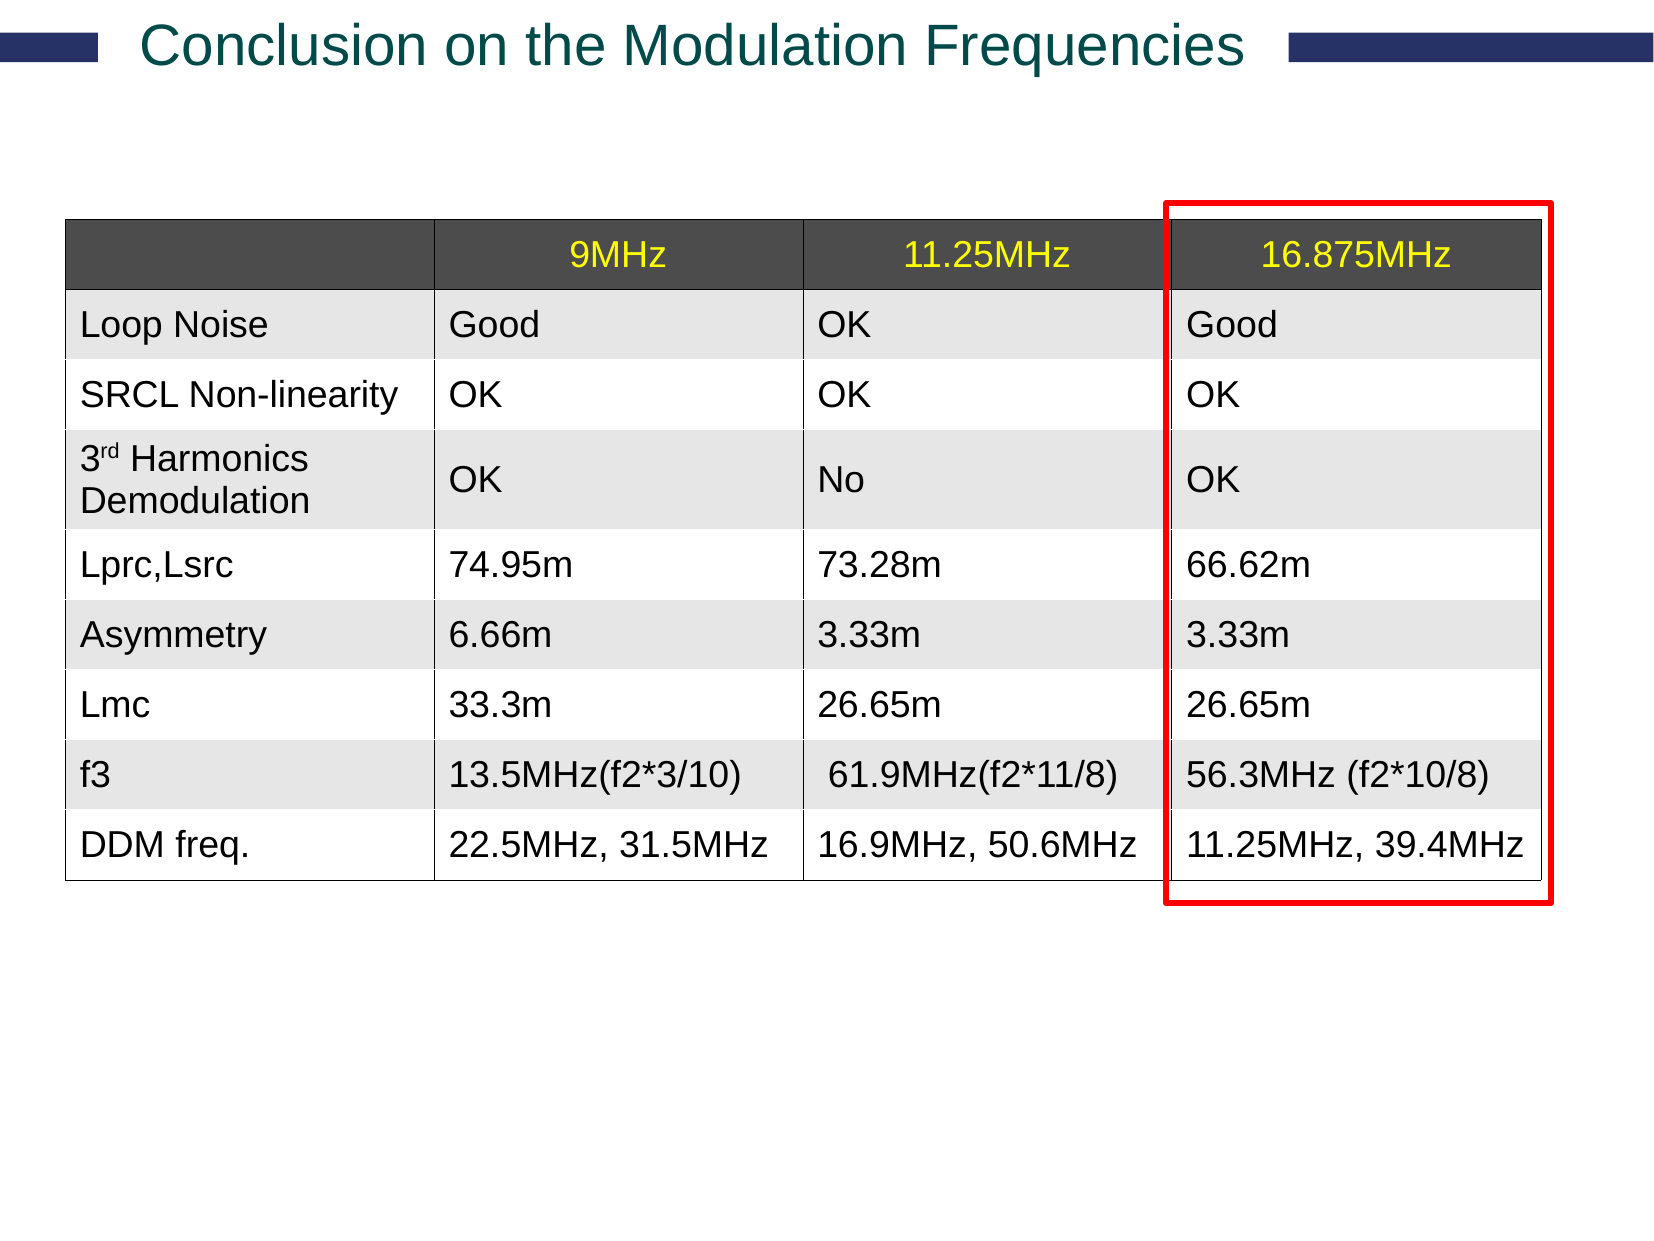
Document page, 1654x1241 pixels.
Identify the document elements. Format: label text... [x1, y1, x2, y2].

table_cell 26.65m [1172, 670, 1541, 739]
table_cell OK [804, 290, 1163, 359]
table_cell 13.5MHz(f2*3/10) [435, 740, 803, 809]
table_header 9MHz [435, 220, 803, 289]
title Conclusion on the Modulation Frequencies [98, 12, 1289, 78]
table_cell 6.66m [435, 600, 803, 669]
table_cell Good [435, 290, 803, 359]
table_cell 56.3MHz (f2*10/8) [1172, 740, 1541, 809]
table_cell SRCL Non-linearity [66, 360, 434, 429]
table_cell OK [1172, 430, 1541, 529]
table_cell f3 [66, 740, 434, 809]
table_cell Lmc [66, 670, 434, 739]
table_cell 3.33m [1172, 600, 1541, 669]
table_cell OK [804, 360, 1163, 429]
table_header 16.875MHz [1172, 220, 1541, 289]
table_cell 33.3m [435, 670, 803, 739]
table_cell 73.28m [804, 530, 1163, 599]
table_cell 16.9MHz, 50.6MHz [804, 810, 1163, 880]
table_cell 22.5MHz, 31.5MHz [435, 810, 803, 880]
table_cell Lprc,Lsrc [66, 530, 434, 599]
table_cell OK [435, 360, 803, 429]
table_cell No [804, 430, 1163, 529]
table_header 11.25MHz [804, 220, 1163, 289]
table_cell DDM freq. [66, 810, 434, 880]
table_cell 74.95m [435, 530, 803, 599]
table_cell 3rd Harmonics Demodulation [66, 430, 434, 529]
table_header [66, 220, 434, 289]
table_cell Loop Noise [66, 290, 434, 359]
table_cell 66.62m [1172, 530, 1541, 599]
table_cell Asymmetry [66, 600, 434, 669]
table_cell OK [1172, 360, 1541, 429]
table_cell OK [435, 430, 803, 529]
table_cell Good [1172, 290, 1541, 359]
table_cell 11.25MHz, 39.4MHz [1172, 810, 1541, 880]
table_cell 3.33m [804, 600, 1163, 669]
table_cell 26.65m [804, 670, 1163, 739]
table_cell 61.9MHz(f2*11/8) [804, 740, 1163, 809]
